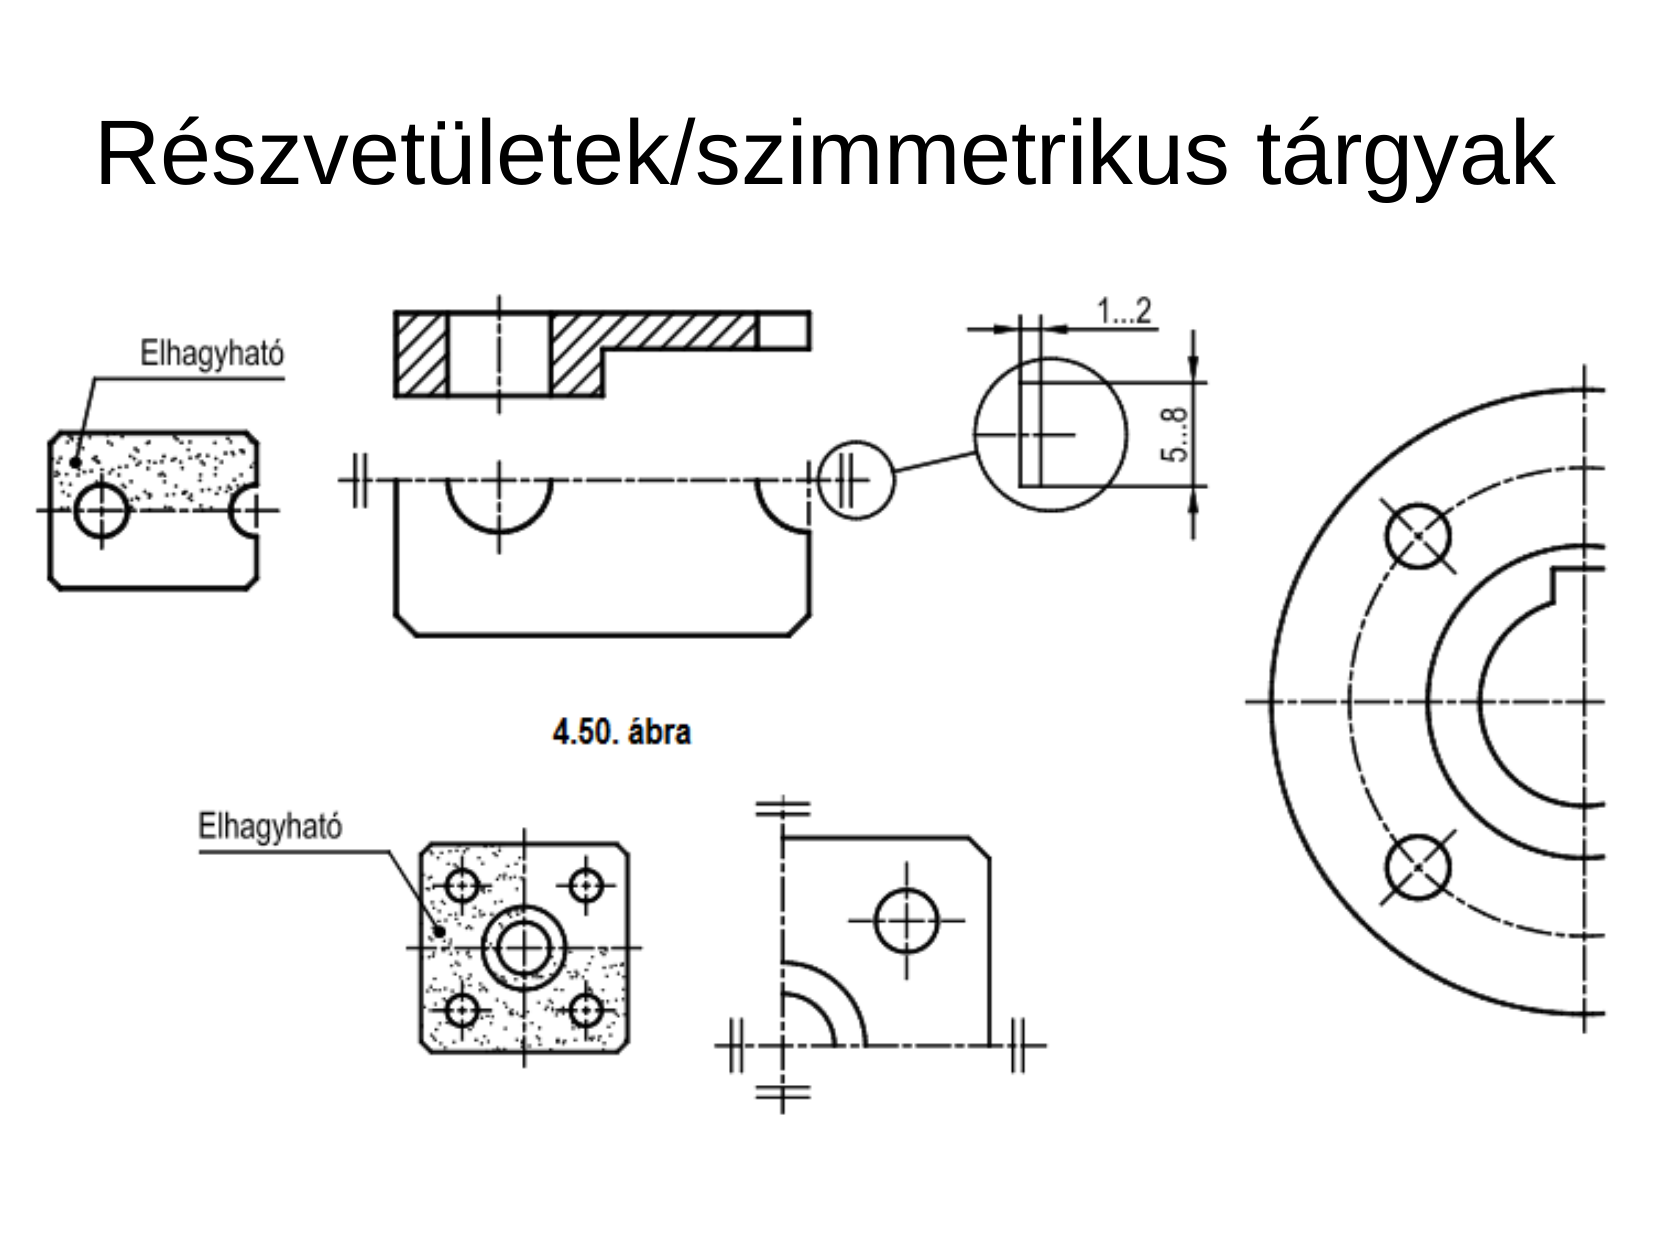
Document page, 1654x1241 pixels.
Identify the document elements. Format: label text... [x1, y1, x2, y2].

picture [17, 273, 1630, 1170]
title Részvetületek/szimmetrikus tárgyak [82, 49, 1571, 257]
